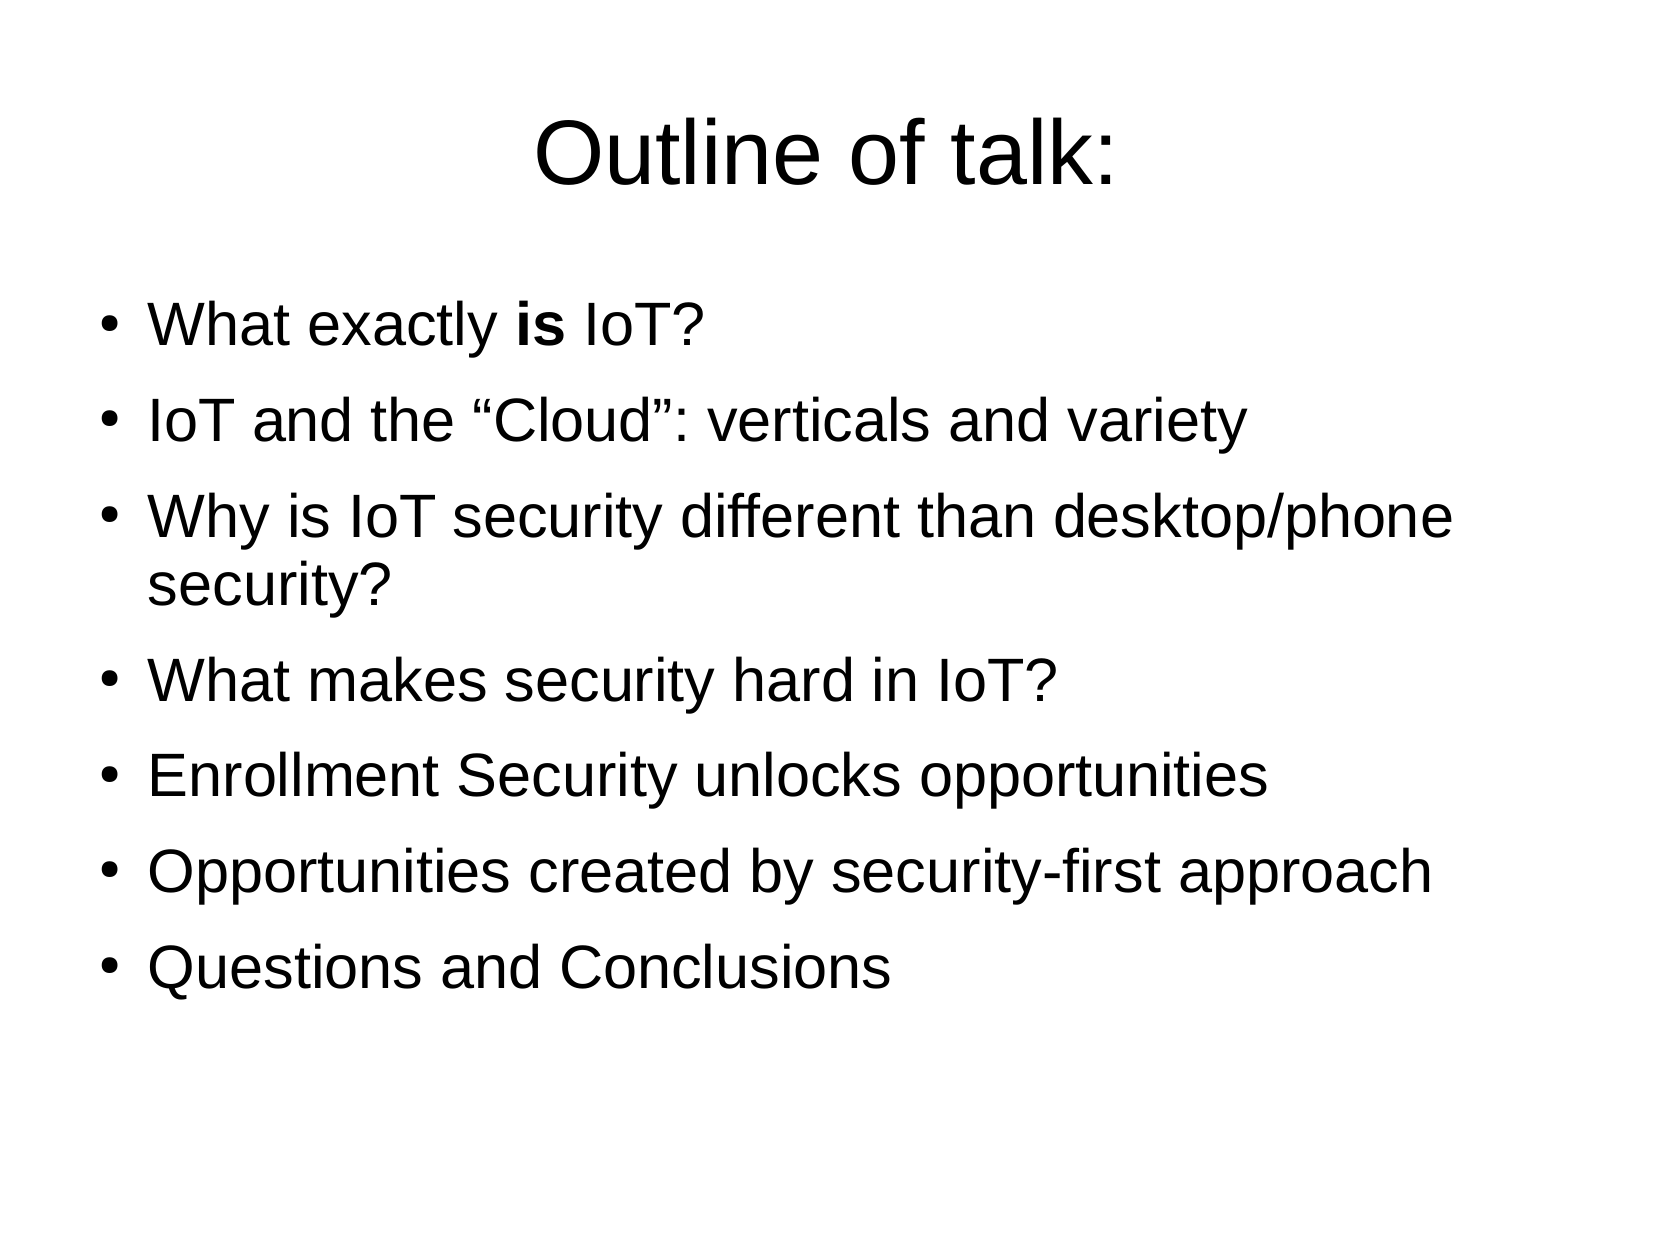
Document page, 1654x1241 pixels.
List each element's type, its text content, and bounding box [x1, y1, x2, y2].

title Outline of talk: [82, 49, 1571, 257]
list What exactly is IoT? IoT and the “Cloud”: verticals and variety Why is IoT security different than desktop/phone security? What makes security hard in IoT? Enrollment Security unlocks opportunities Opportunities created by security-first approach Questions and Conclusions [82, 290, 1571, 1010]
